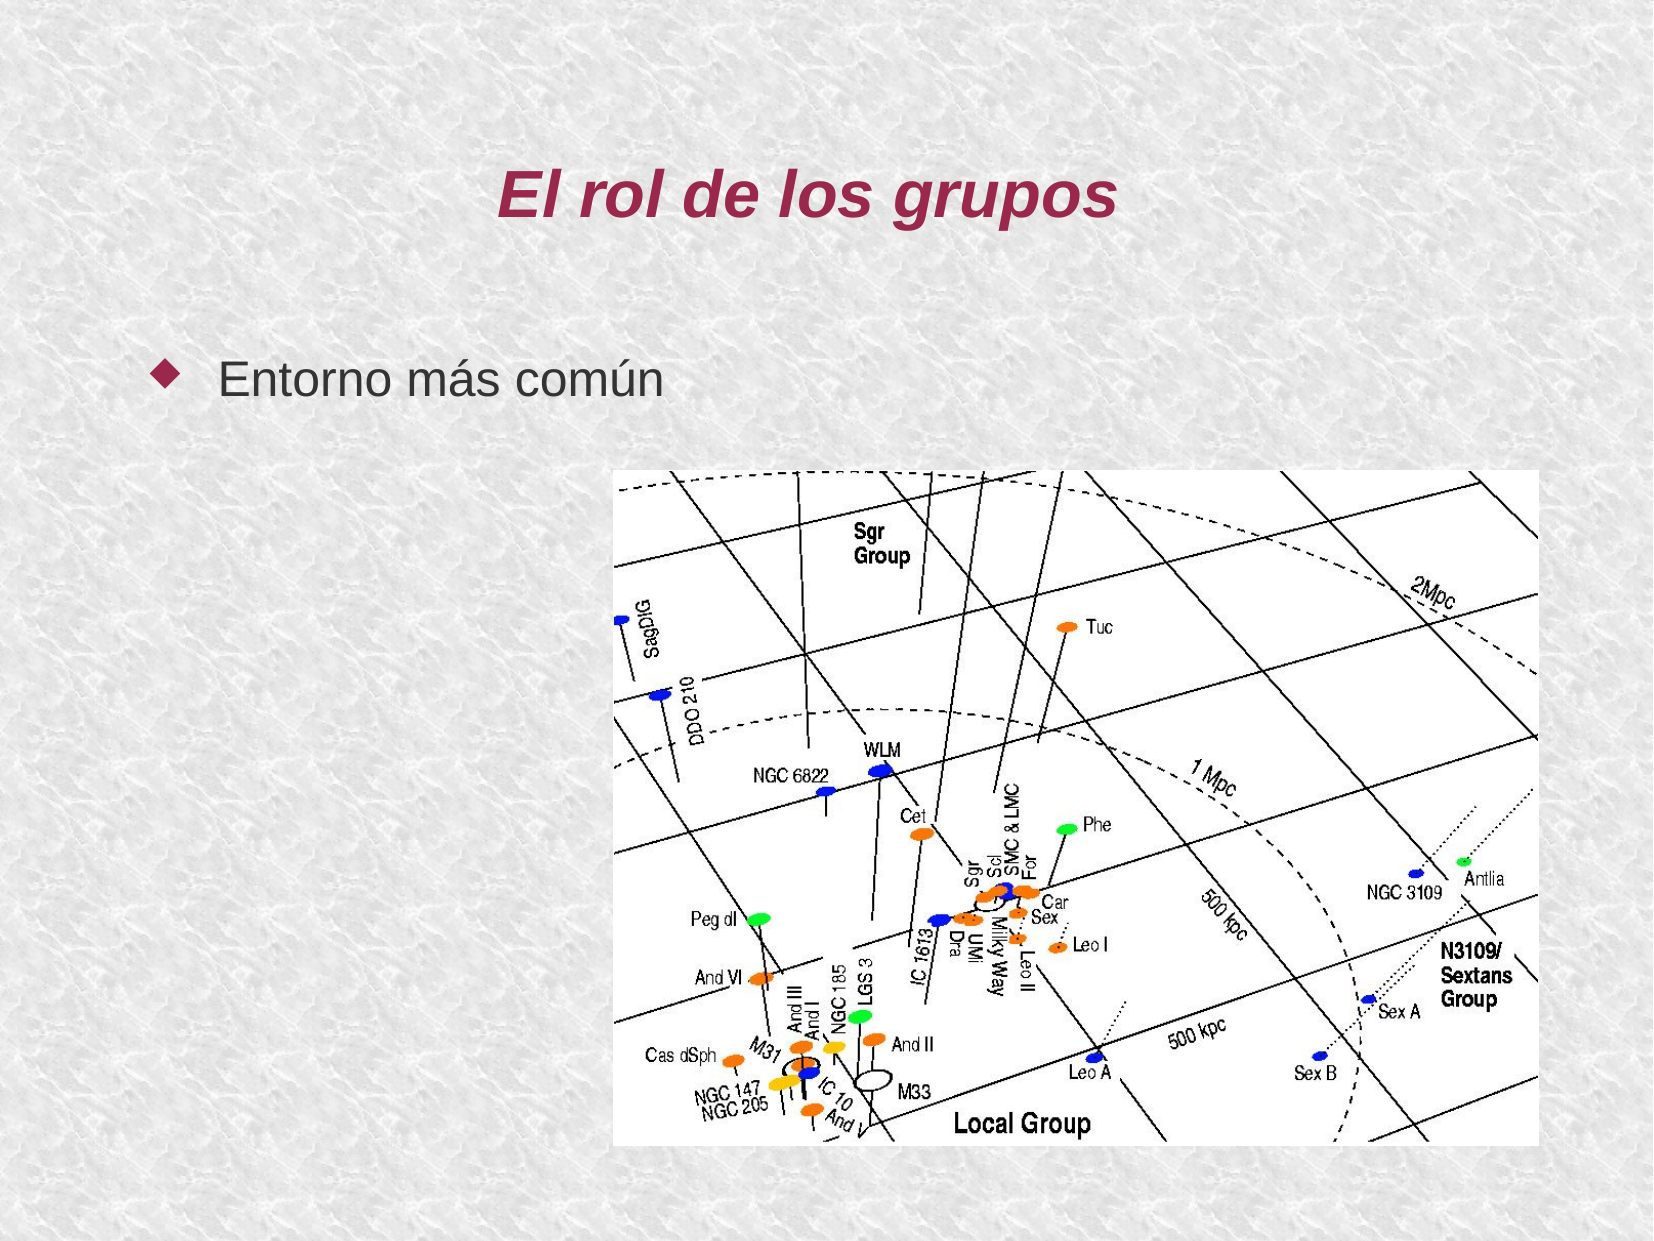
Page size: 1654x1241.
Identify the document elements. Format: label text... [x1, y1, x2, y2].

picture [0, 0, 1654, 1241]
title El rol de los grupos [82, 90, 1535, 298]
list Entorno más común [134, 350, 1516, 1133]
